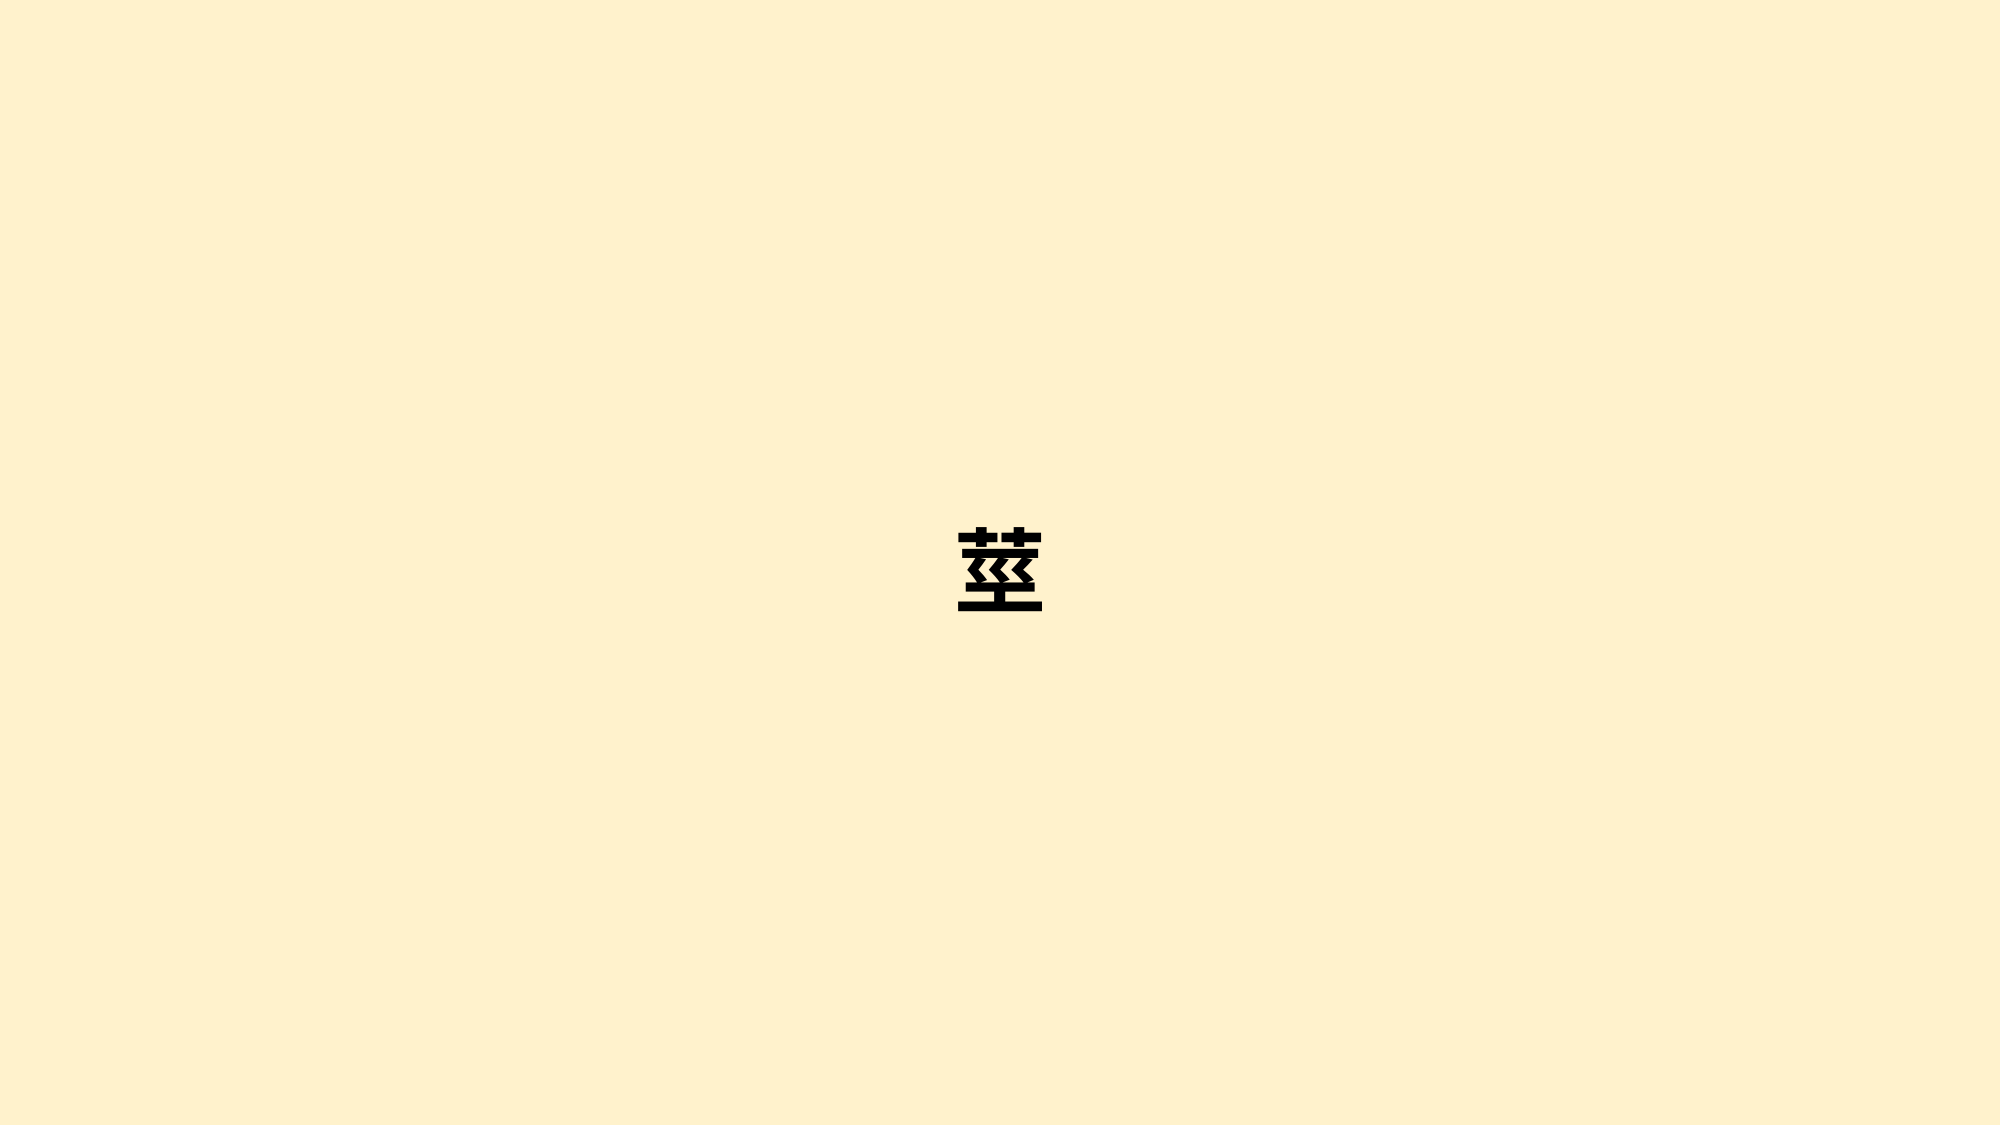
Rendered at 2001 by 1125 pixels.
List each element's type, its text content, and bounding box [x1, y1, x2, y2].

title 莖 [137, 466, 1863, 684]
